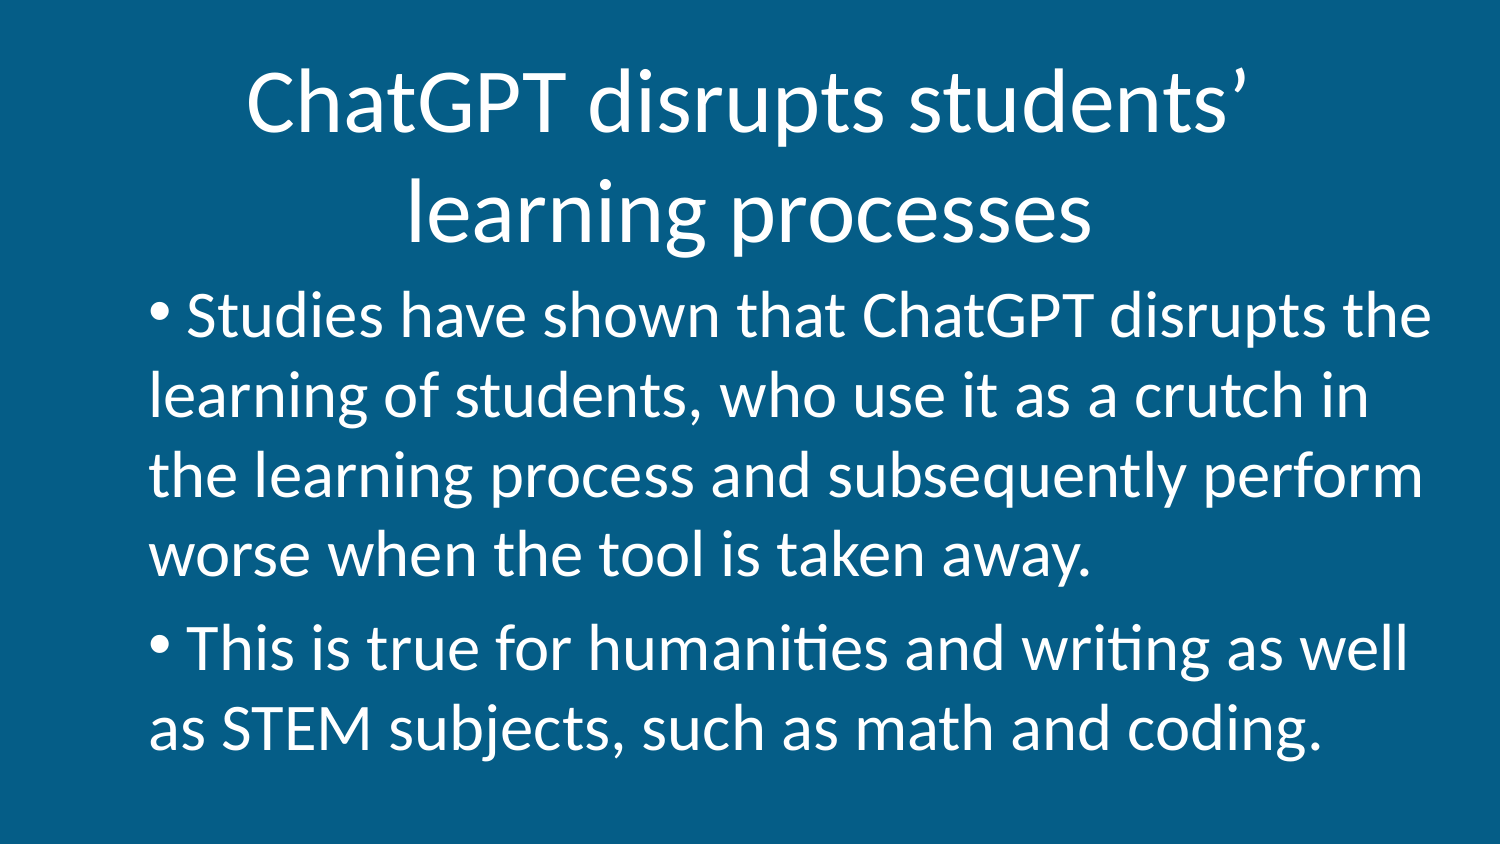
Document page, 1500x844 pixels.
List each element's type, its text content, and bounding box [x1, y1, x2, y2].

title ChatGPT disrupts students’ learning processes [75, 33, 1425, 175]
list Studies have shown that ChatGPT disrupts the learning of students, who use it as a crutch in the learning process and subsequently perform worse when the tool is taken away. This is true for humanities and writing as well as STEM subjects, such as math and coding. [75, 262, 1465, 844]
